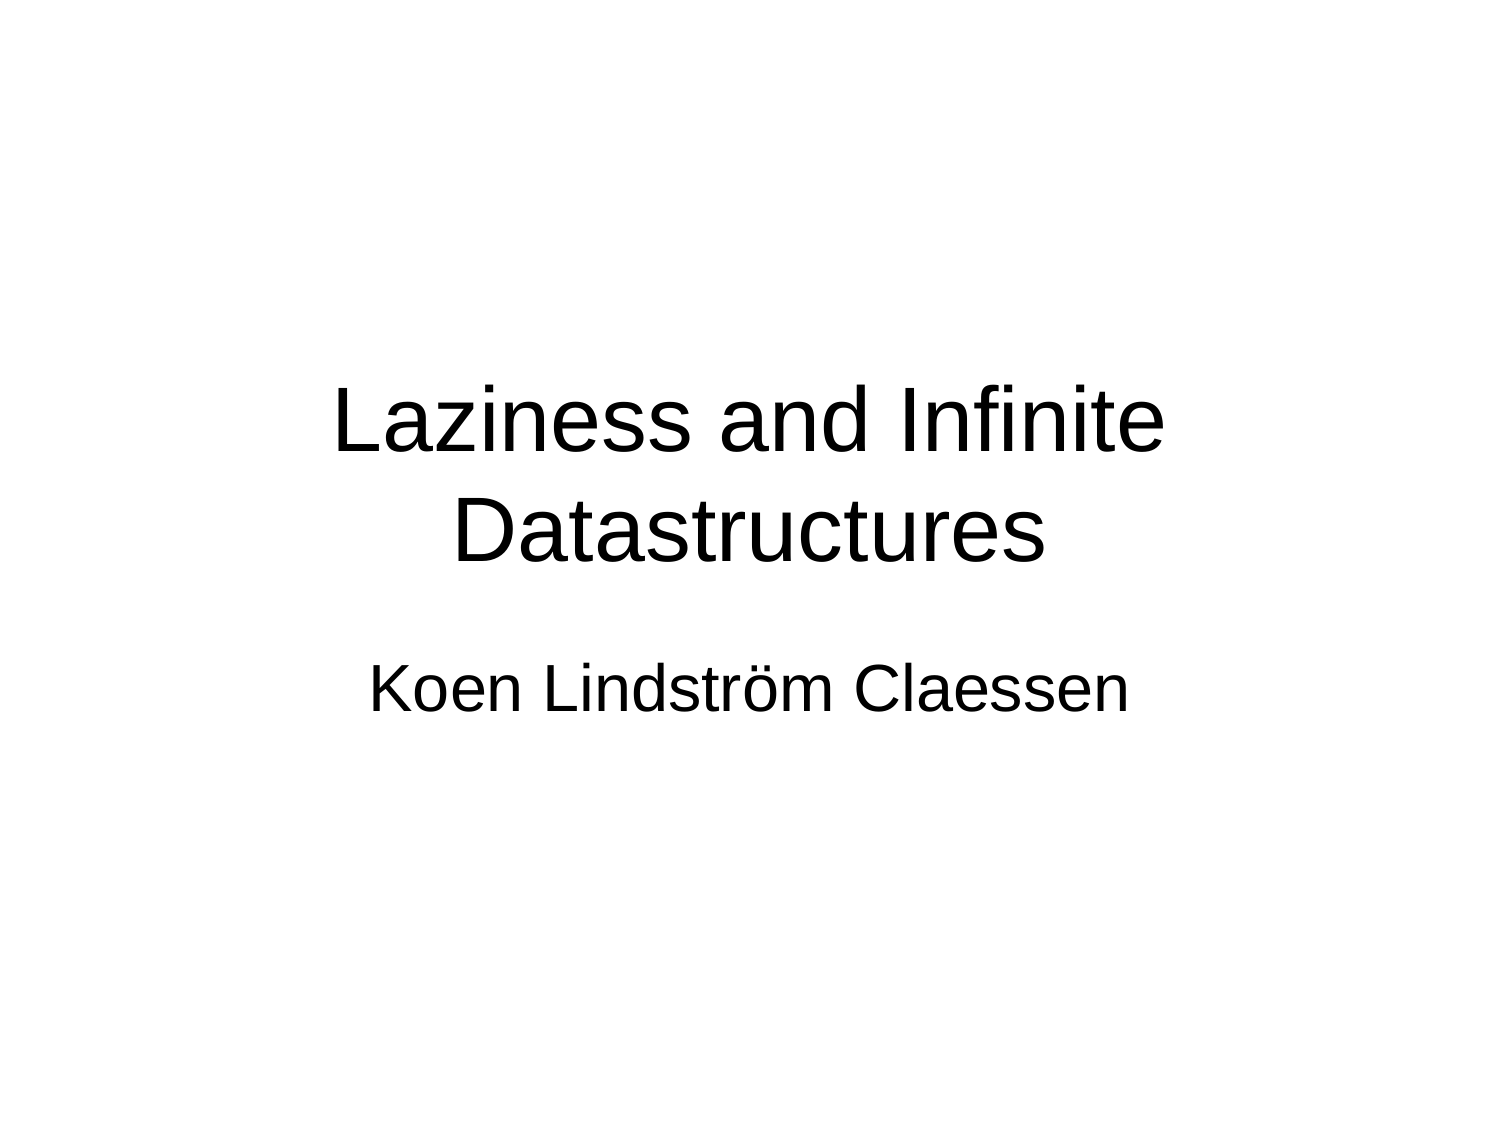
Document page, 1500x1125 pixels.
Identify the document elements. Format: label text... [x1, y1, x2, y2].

title Laziness and Infinite Datastructures [112, 349, 1388, 591]
subtitle Koen Lindström Claessen [225, 637, 1276, 926]
